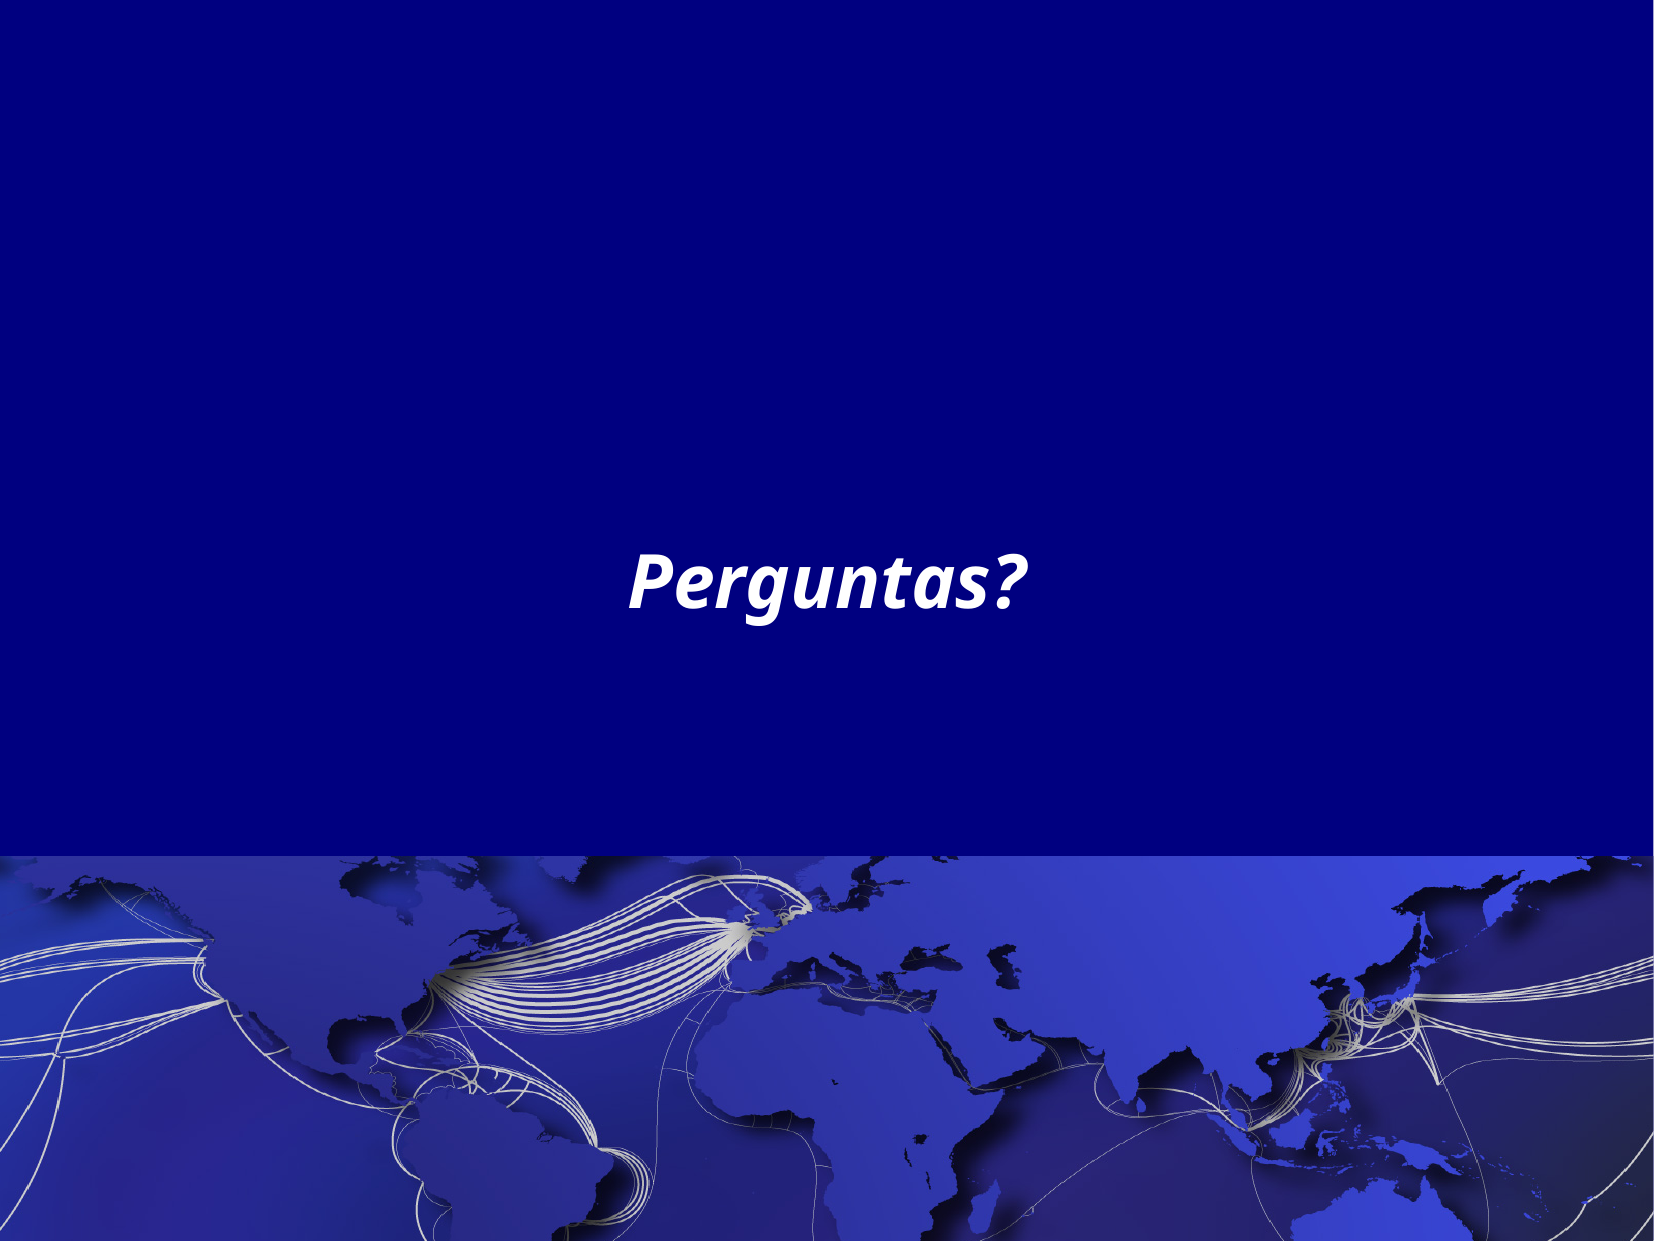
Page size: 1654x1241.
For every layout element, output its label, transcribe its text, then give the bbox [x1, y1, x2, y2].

subtitle Perguntas? [82, 56, 1571, 1102]
picture [0, 856, 1654, 1241]
